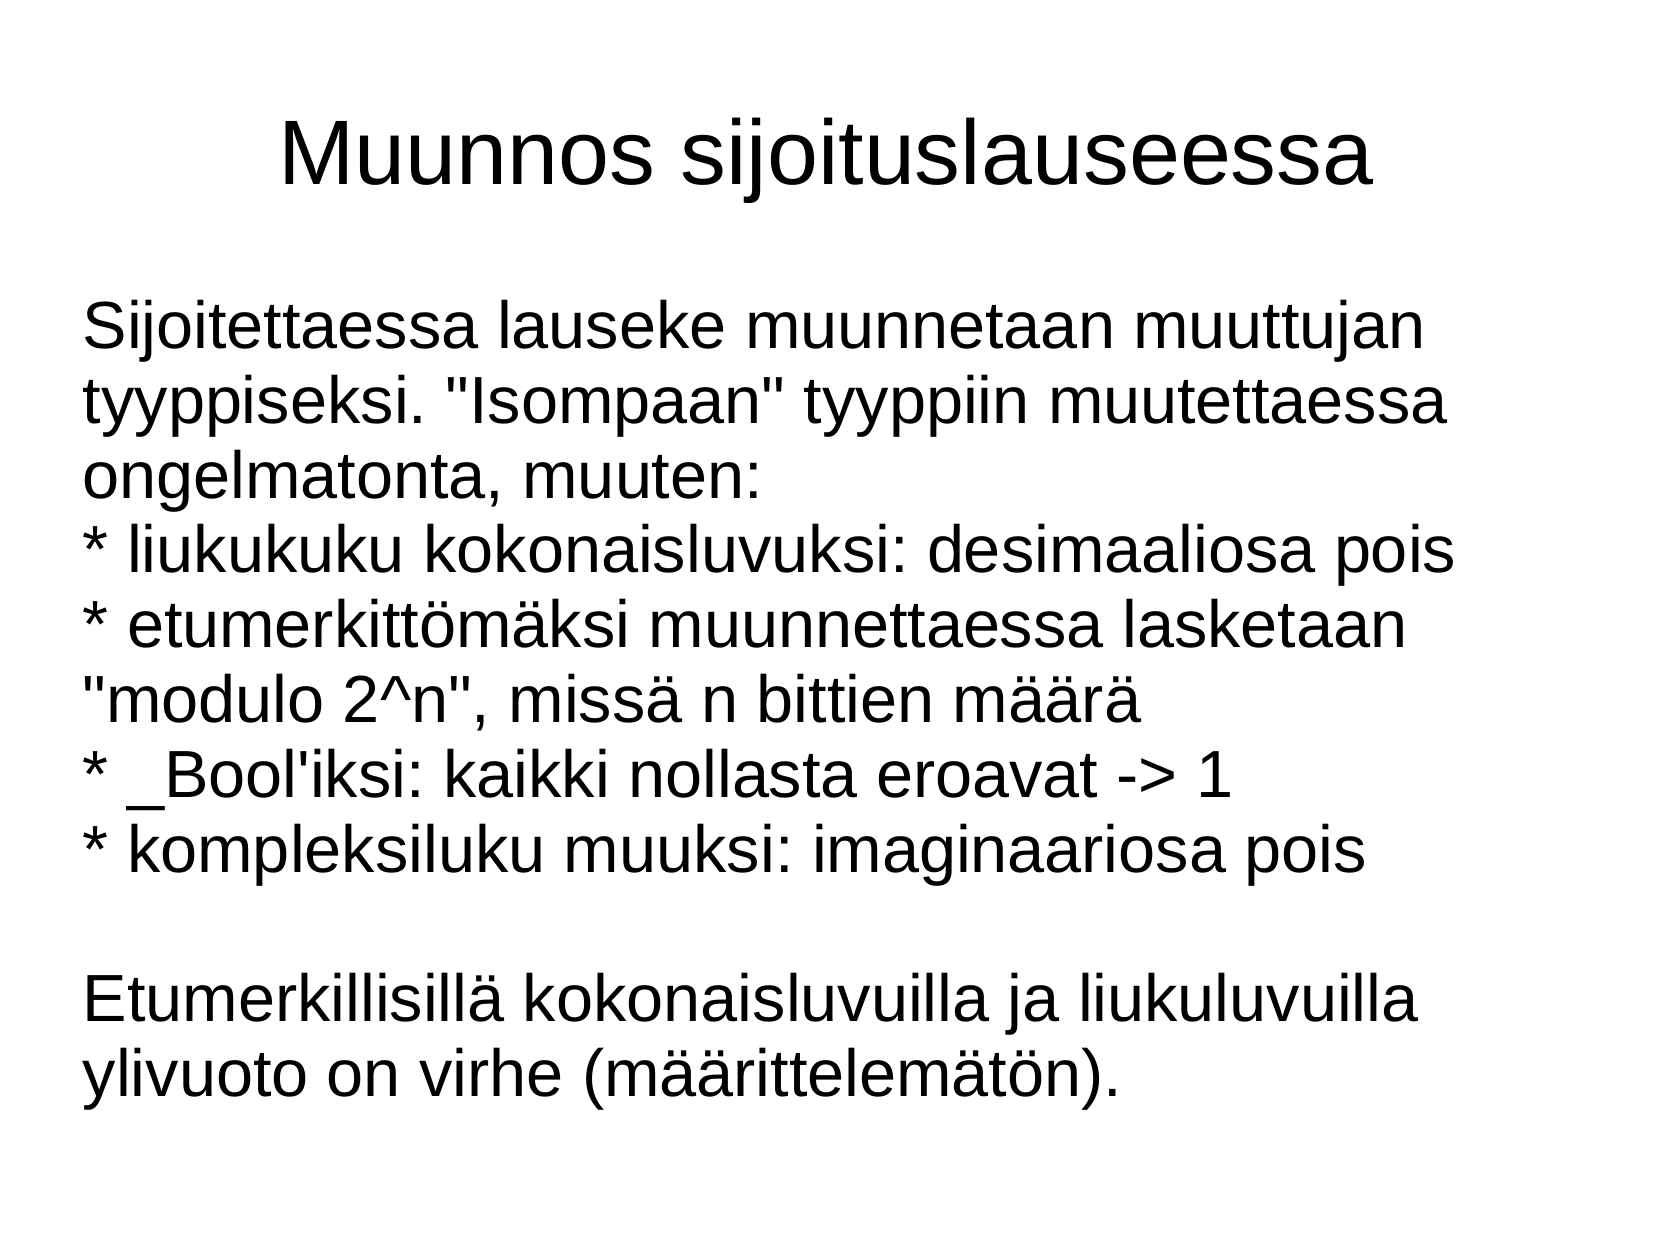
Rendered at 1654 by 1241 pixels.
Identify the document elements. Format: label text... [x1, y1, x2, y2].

title Muunnos sijoituslauseessa [82, 56, 1571, 250]
subtitle Sijoitettaessa lauseke muunnetaan muuttujan tyyppiseksi. "Isompaan" tyyppiin muutettaessa ongelmatonta, muuten: * liukukuku kokonaisluvuksi: desimaaliosa pois * etumerkittömäksi muunnettaessa lasketaan "modulo 2^n", missä n bittien määrä * _Bool'iksi: kaikki nollasta eroavat -> 1 * kompleksiluku muuksi: imaginaariosa pois Etumerkillisillä kokonaisluvuilla ja liukuluvuilla ylivuoto on virhe (määrittelemätön). [82, 288, 1571, 1111]
